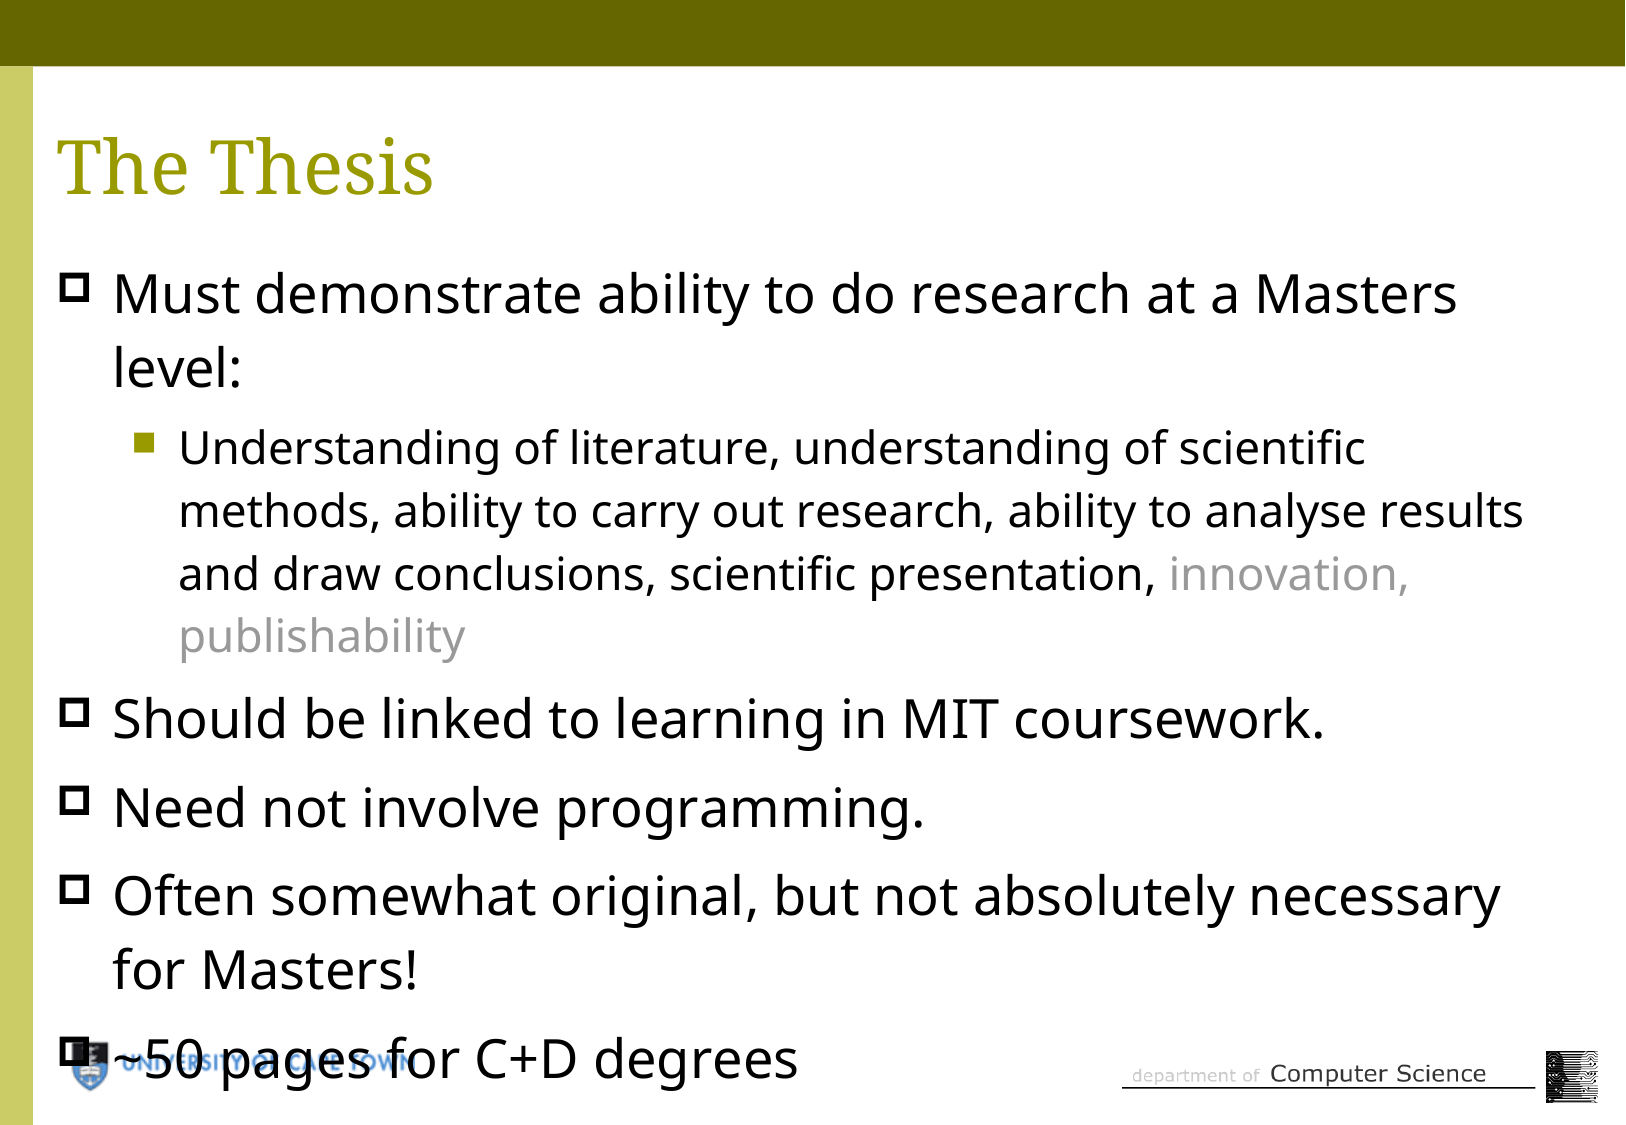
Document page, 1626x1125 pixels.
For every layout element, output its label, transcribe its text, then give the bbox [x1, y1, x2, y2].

picture [182, 1067, 197, 1074]
picture [290, 1067, 306, 1075]
title The Thesis [56, 109, 1543, 222]
picture [229, 1067, 244, 1075]
picture [1546, 1051, 1598, 1103]
picture [259, 1067, 273, 1075]
list Must demonstrate ability to do research at a Masters level: Understanding of literature, understanding of scientific methods, ability to carry out research, ability to analyse results and draw conclusions, scientific presentation, innovation, publishability Should be linked to learning in MIT coursework. Need not involve programming. Often somewhat original, but not absolutely necessary for Masters! ~50 pages for C+D degrees [56, 255, 1544, 1067]
picture [1122, 1067, 1536, 1092]
picture [61, 1067, 415, 1103]
